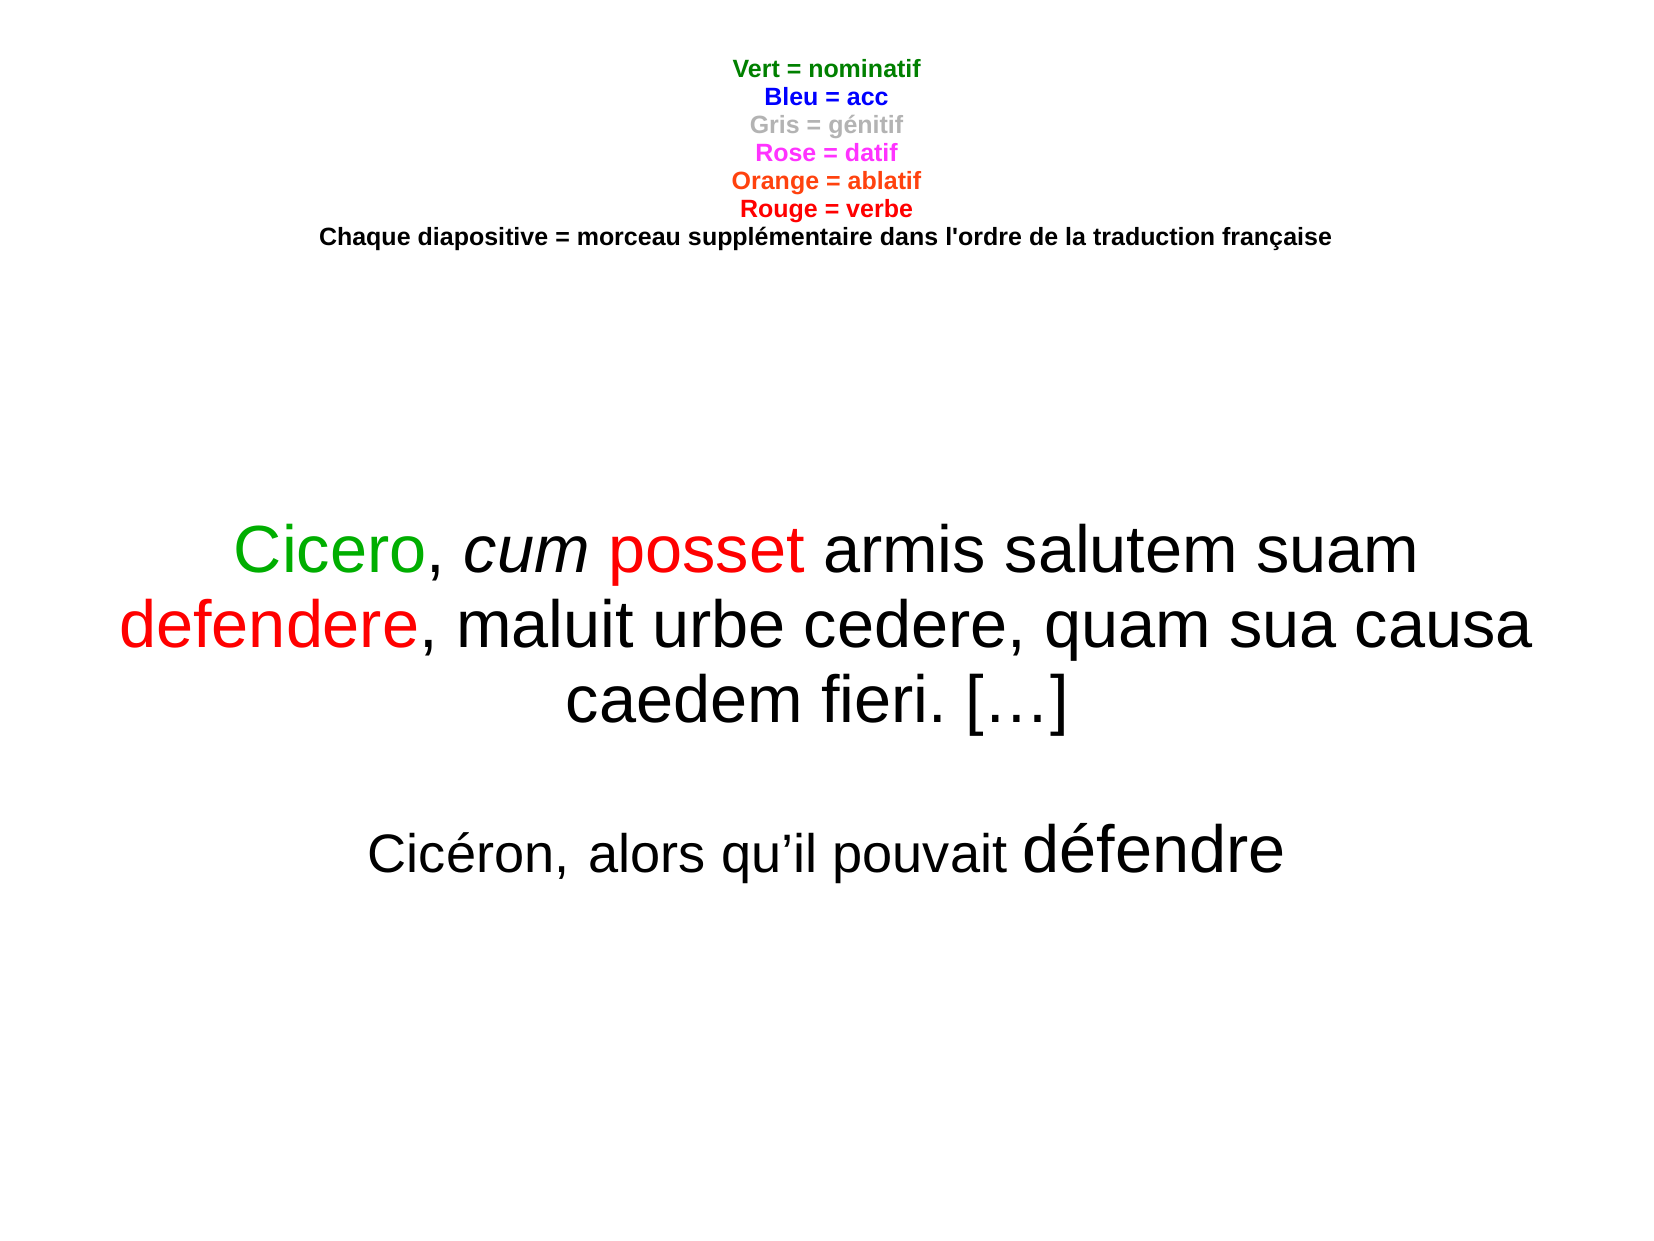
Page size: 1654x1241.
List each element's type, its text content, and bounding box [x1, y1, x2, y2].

subtitle Cicero, cum posset armis salutem suam defendere, maluit urbe cedere, quam sua causa caedem fieri. […] Cicéron, alors qu’il pouvait défendre [82, 290, 1571, 1109]
title Vert = nominatif Bleu = acc Gris = génitif Rose = datif Orange = ablatif Rouge = verbe Chaque diapositive = morceau supplémentaire dans l'ordre de la traduction française [82, 49, 1571, 257]
